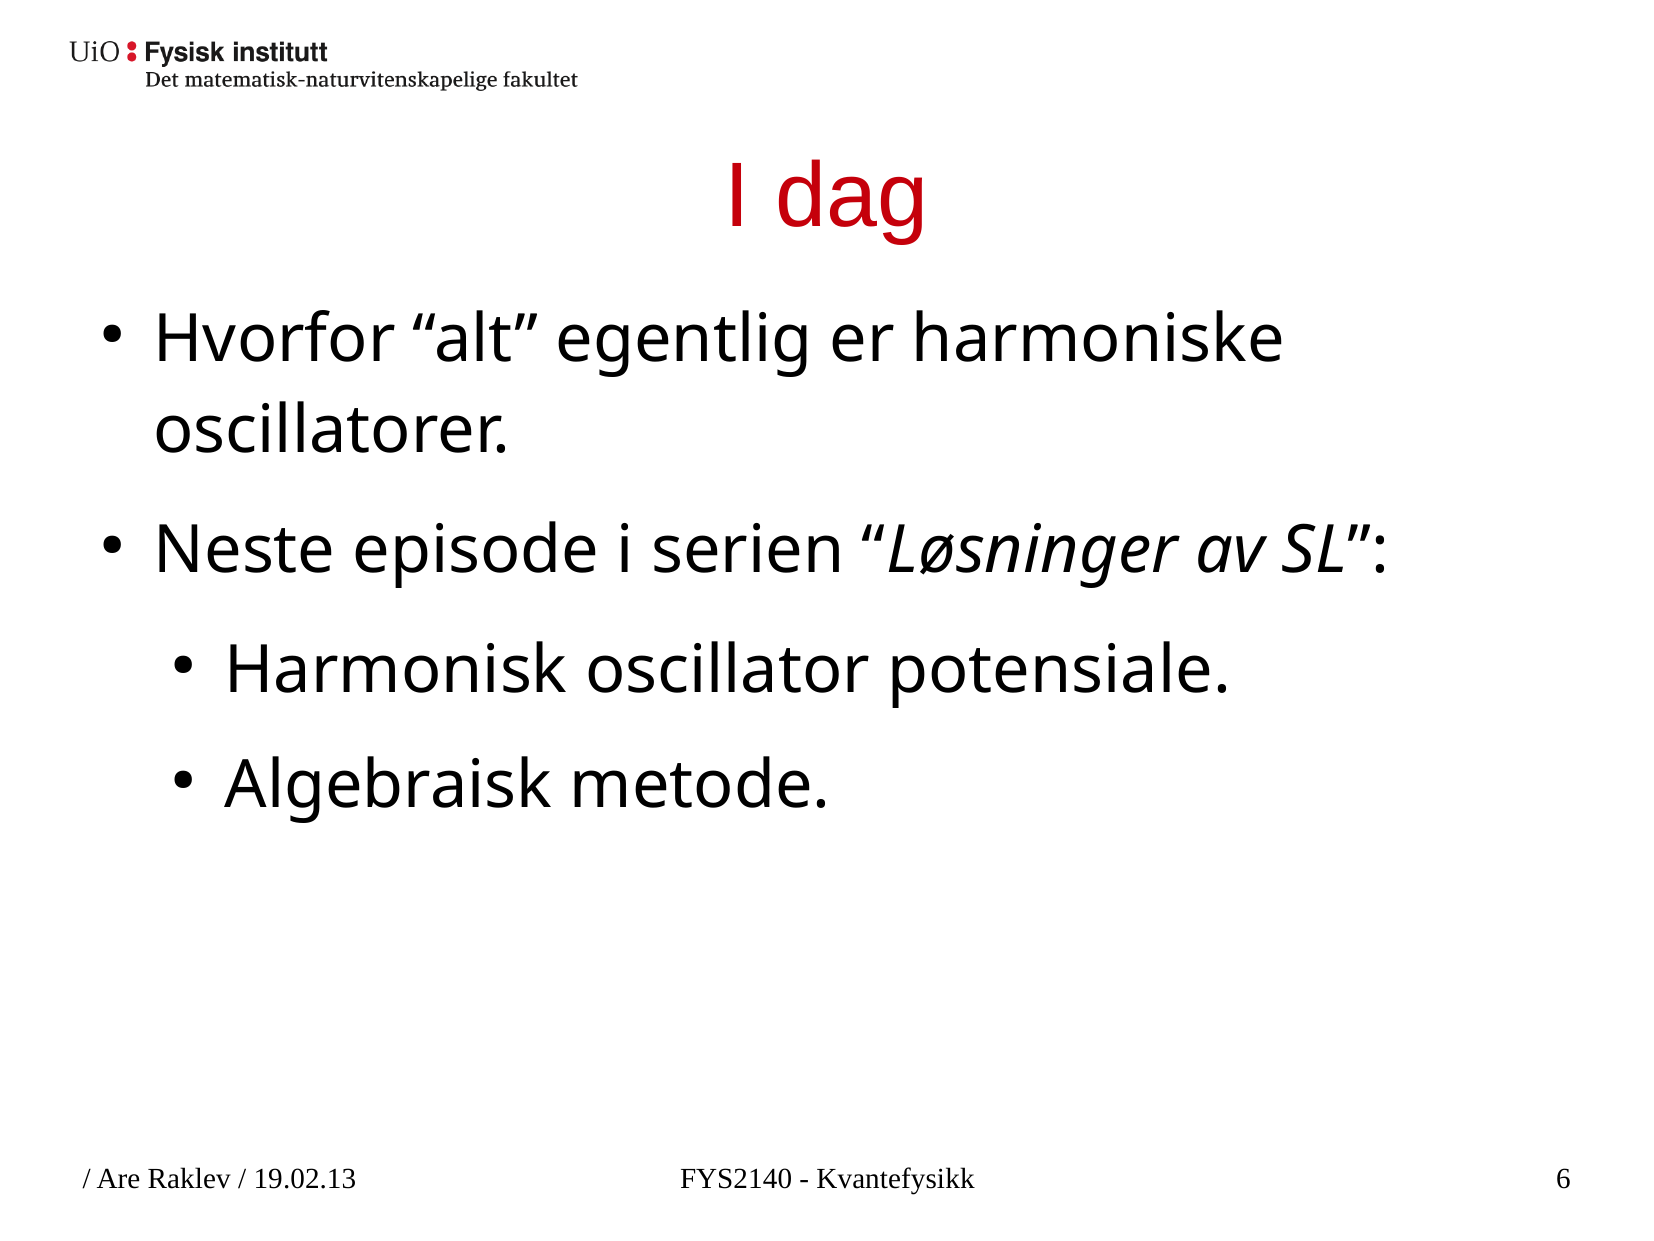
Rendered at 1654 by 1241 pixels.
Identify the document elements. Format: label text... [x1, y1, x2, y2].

title I dag [82, 90, 1571, 290]
picture [68, 37, 581, 93]
list Hvorfor “alt” egentlig er harmoniske oscillatorer. Neste episode i serien “Løsninger av SL”: Harmonisk oscillator potensiale. Algebraisk metode. [82, 290, 1571, 1094]
